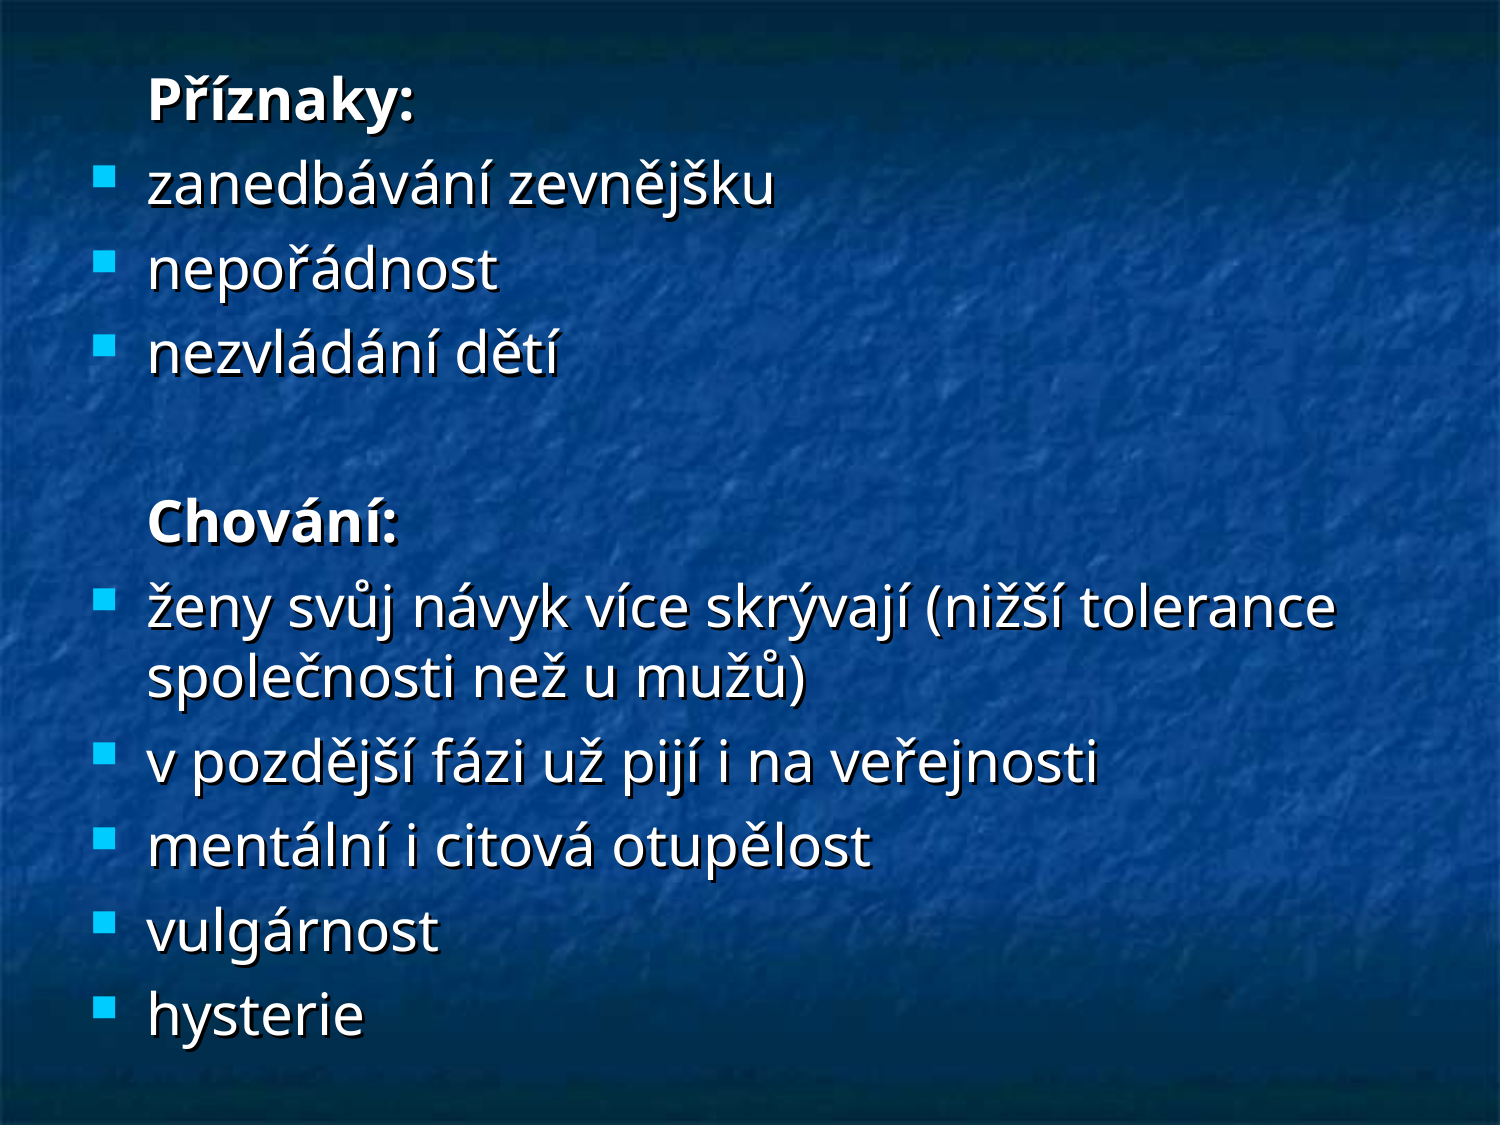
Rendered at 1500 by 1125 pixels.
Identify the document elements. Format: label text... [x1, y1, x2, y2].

list Příznaky: zanedbávání zevnějšku nepořádnost nezvládání dětí Chování: ženy svůj návyk více skrývají (nižší tolerance společnosti než u mužů) v pozdější fázi už pijí i na veřejnosti mentální i citová otupělost vulgárnost hysterie [75, 54, 1426, 1055]
picture [0, 0, 1500, 1125]
